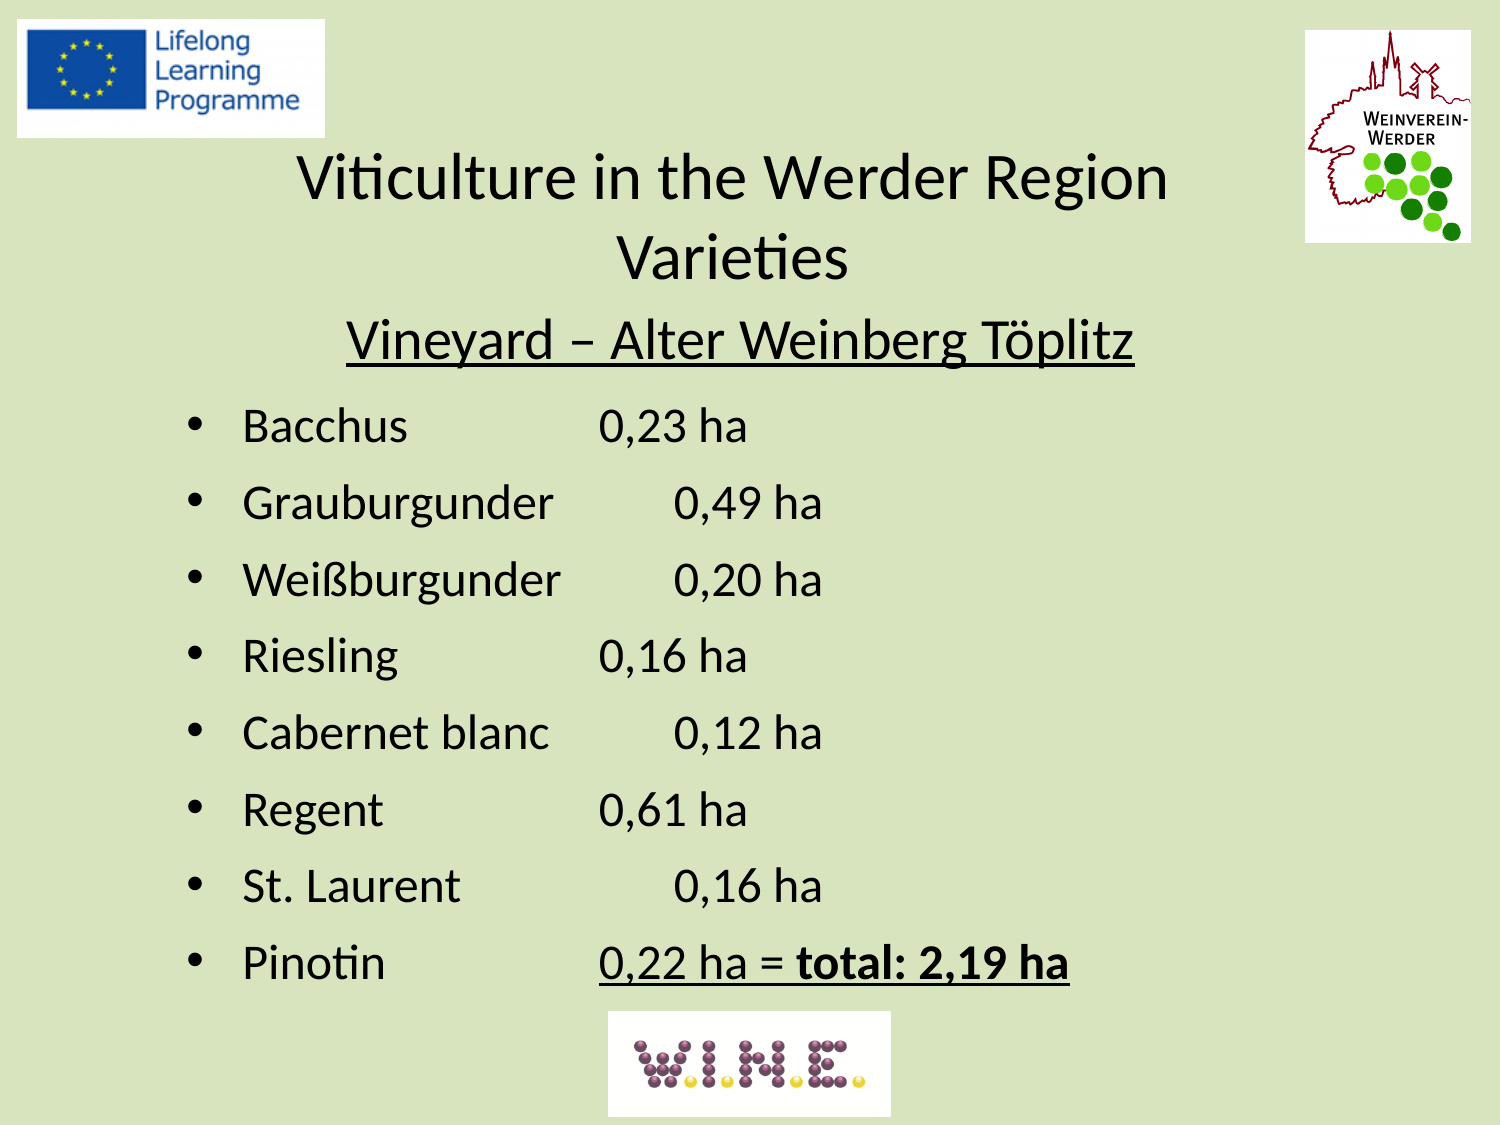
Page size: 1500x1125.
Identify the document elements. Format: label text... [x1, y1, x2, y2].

text_box Bacchus 0,23 ha Grauburgunder 0,49 ha Weißburgunder 0,20 ha Riesling 0,16 ha Cabernet blanc 0,12 ha Regent 0,61 ha St. Laurent 0,16 ha Pinotin 0,22 ha = total: 2,19 ha [171, 385, 1365, 1005]
picture [608, 1011, 891, 1117]
picture [17, 19, 325, 138]
picture [1305, 30, 1471, 243]
text_box Viticulture in the Werder Region Varieties Vineyard – Alter Weinberg Töplitz [88, 125, 1378, 291]
